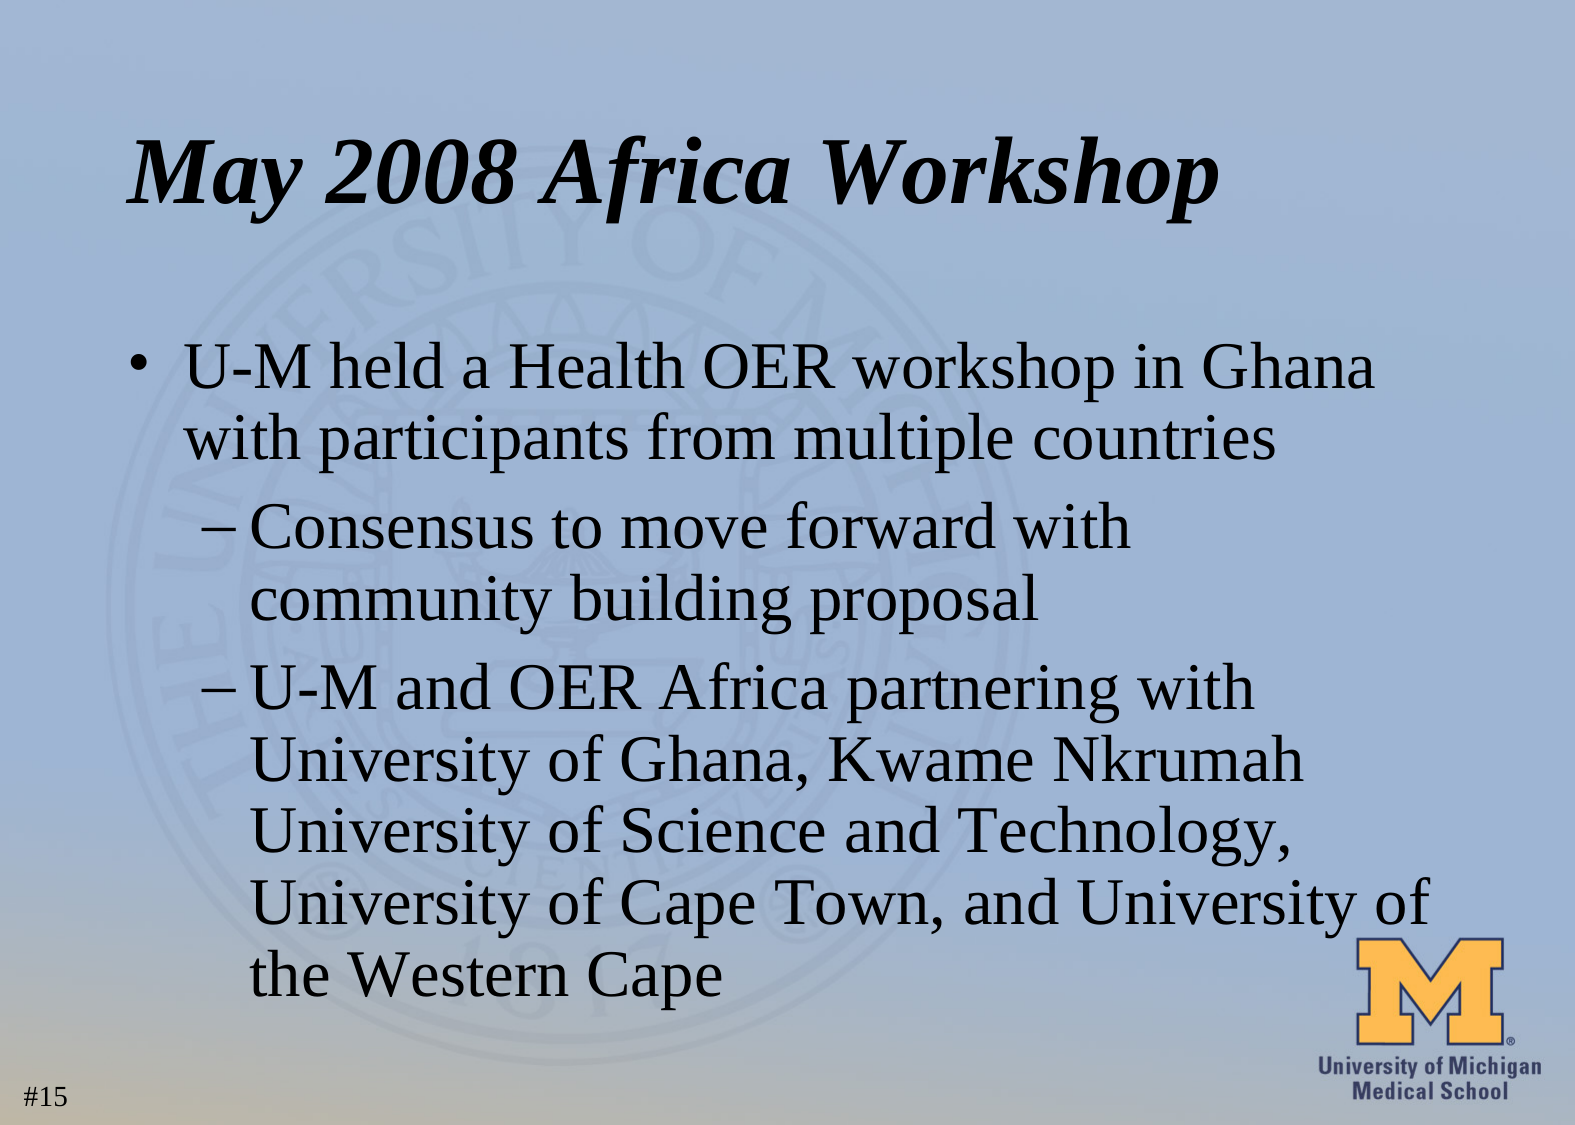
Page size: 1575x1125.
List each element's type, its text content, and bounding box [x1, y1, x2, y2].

picture [0, 0, 1575, 1125]
title May 2008 Africa Workshop [112, 99, 1463, 288]
list U-M held a Health OER workshop in Ghana with participants from multiple countries Consensus to move forward with community building proposal U-M and OER Africa partnering with University of Ghana, Kwame Nkrumah University of Science and Technology, University of Cape Town, and University of the Western Cape [112, 322, 1463, 1030]
